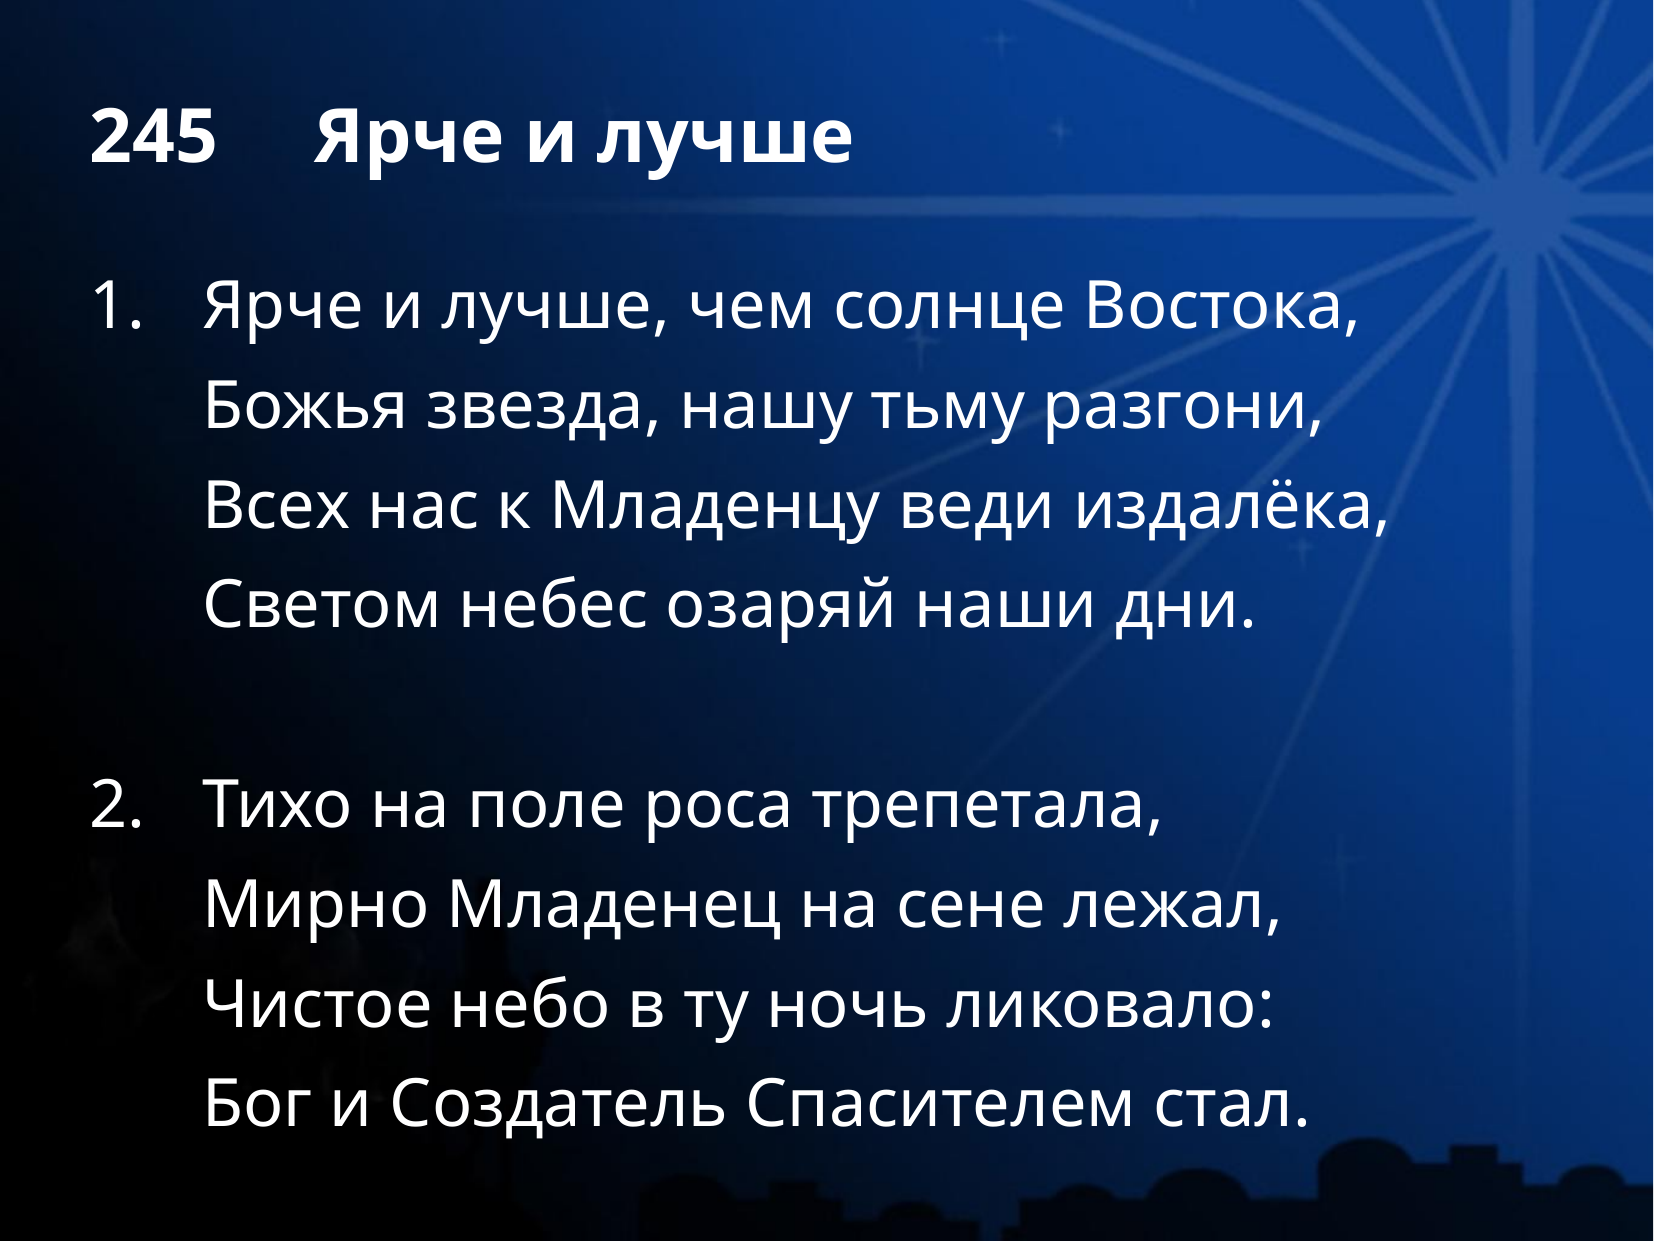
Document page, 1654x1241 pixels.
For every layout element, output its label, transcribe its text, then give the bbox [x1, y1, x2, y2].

picture [0, 0, 1654, 1241]
text_box 1. Ярче и лучше, чем солнце Востока, Божья звезда, нашу тьму разгони, Всех нас к Младенцу веди издалёка, Светом небес озаряй наши дни. 2. Тихо на поле роса трепетала, Мирно Младенец на сене лежал, Чистое небо в ту ночь ликовало: Бог и Создатель Спасителем стал. [75, 188, 1576, 1163]
text_box 245 Ярче и лучше [75, 75, 1576, 188]
